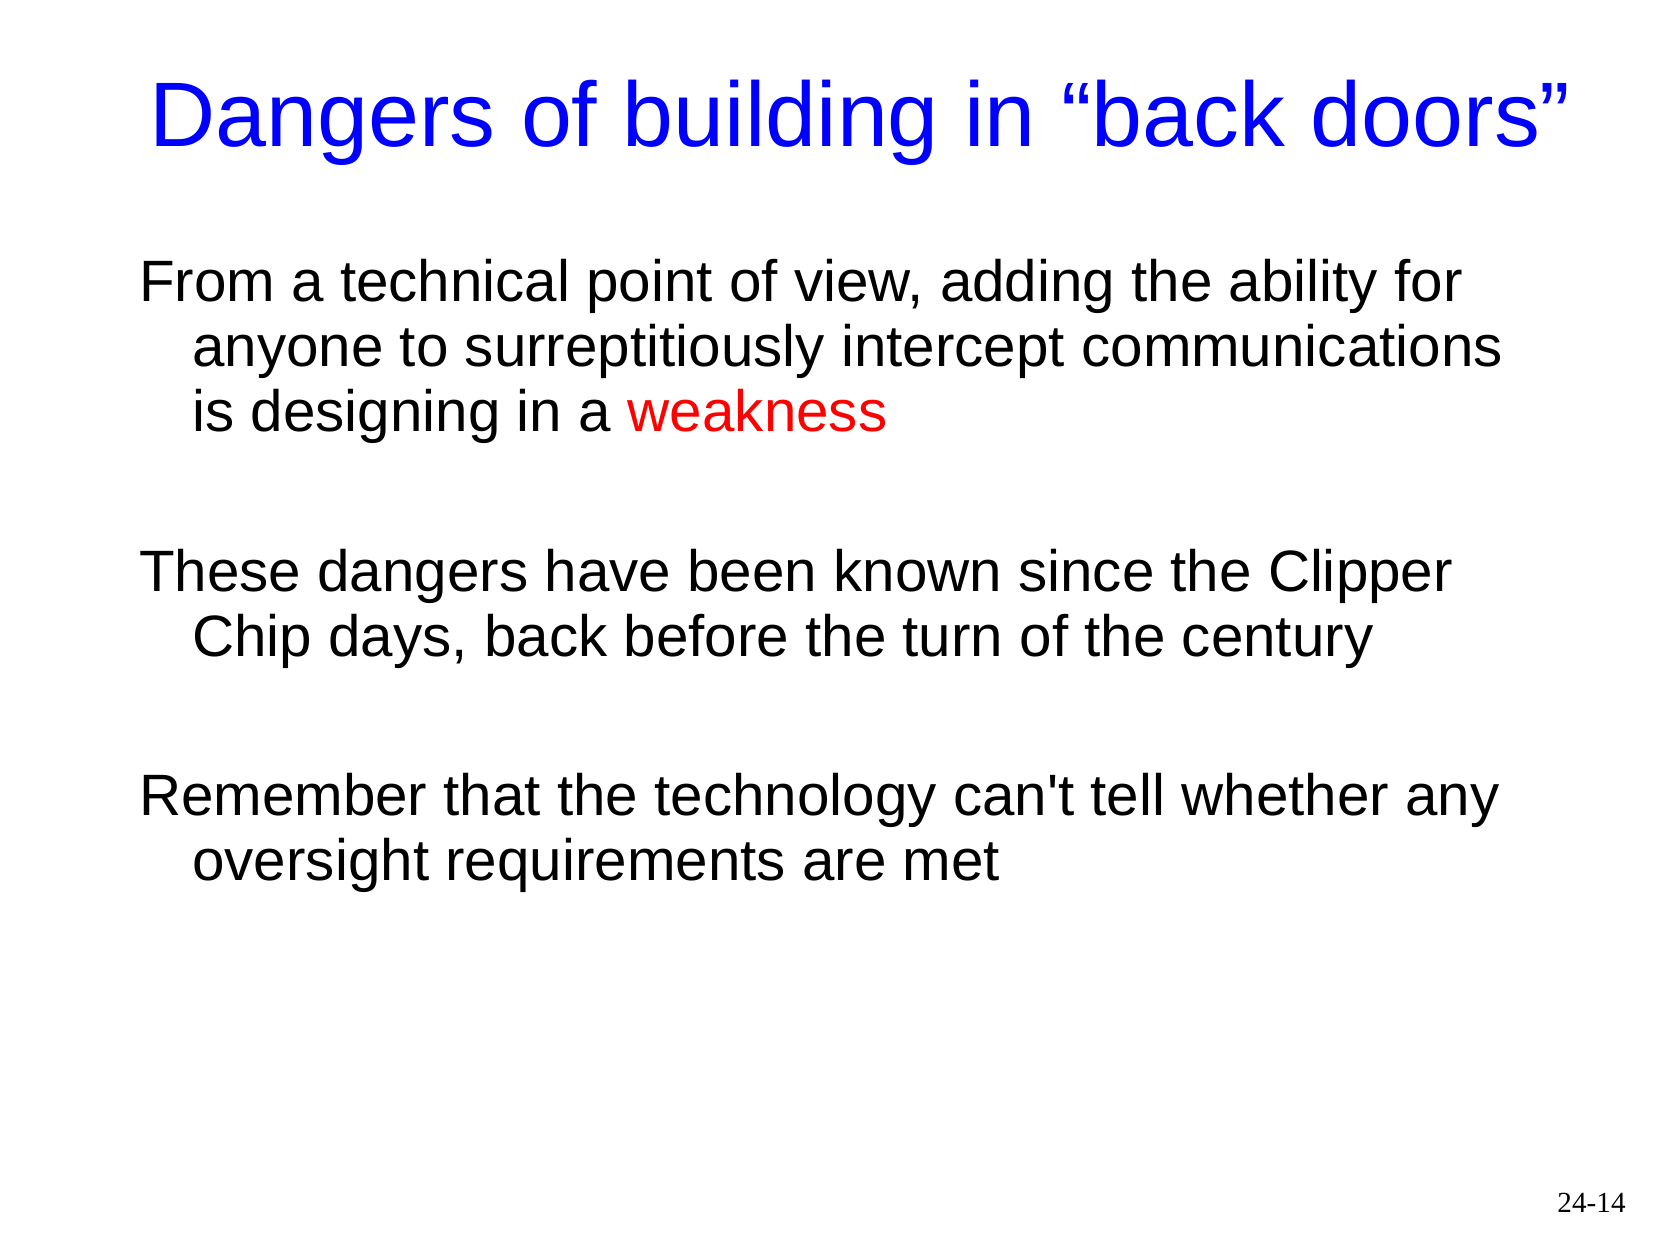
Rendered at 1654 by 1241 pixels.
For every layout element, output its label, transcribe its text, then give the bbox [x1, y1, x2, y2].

title Dangers of building in “back doors” [84, 11, 1573, 219]
list From a technical point of view, adding the ability for anyone to surreptitiously intercept communications is designing in a weakness These dangers have been known since the Clipper Chip days, back before the turn of the century Remember that the technology can't tell whether any oversight requirements are met [121, 248, 1534, 1031]
